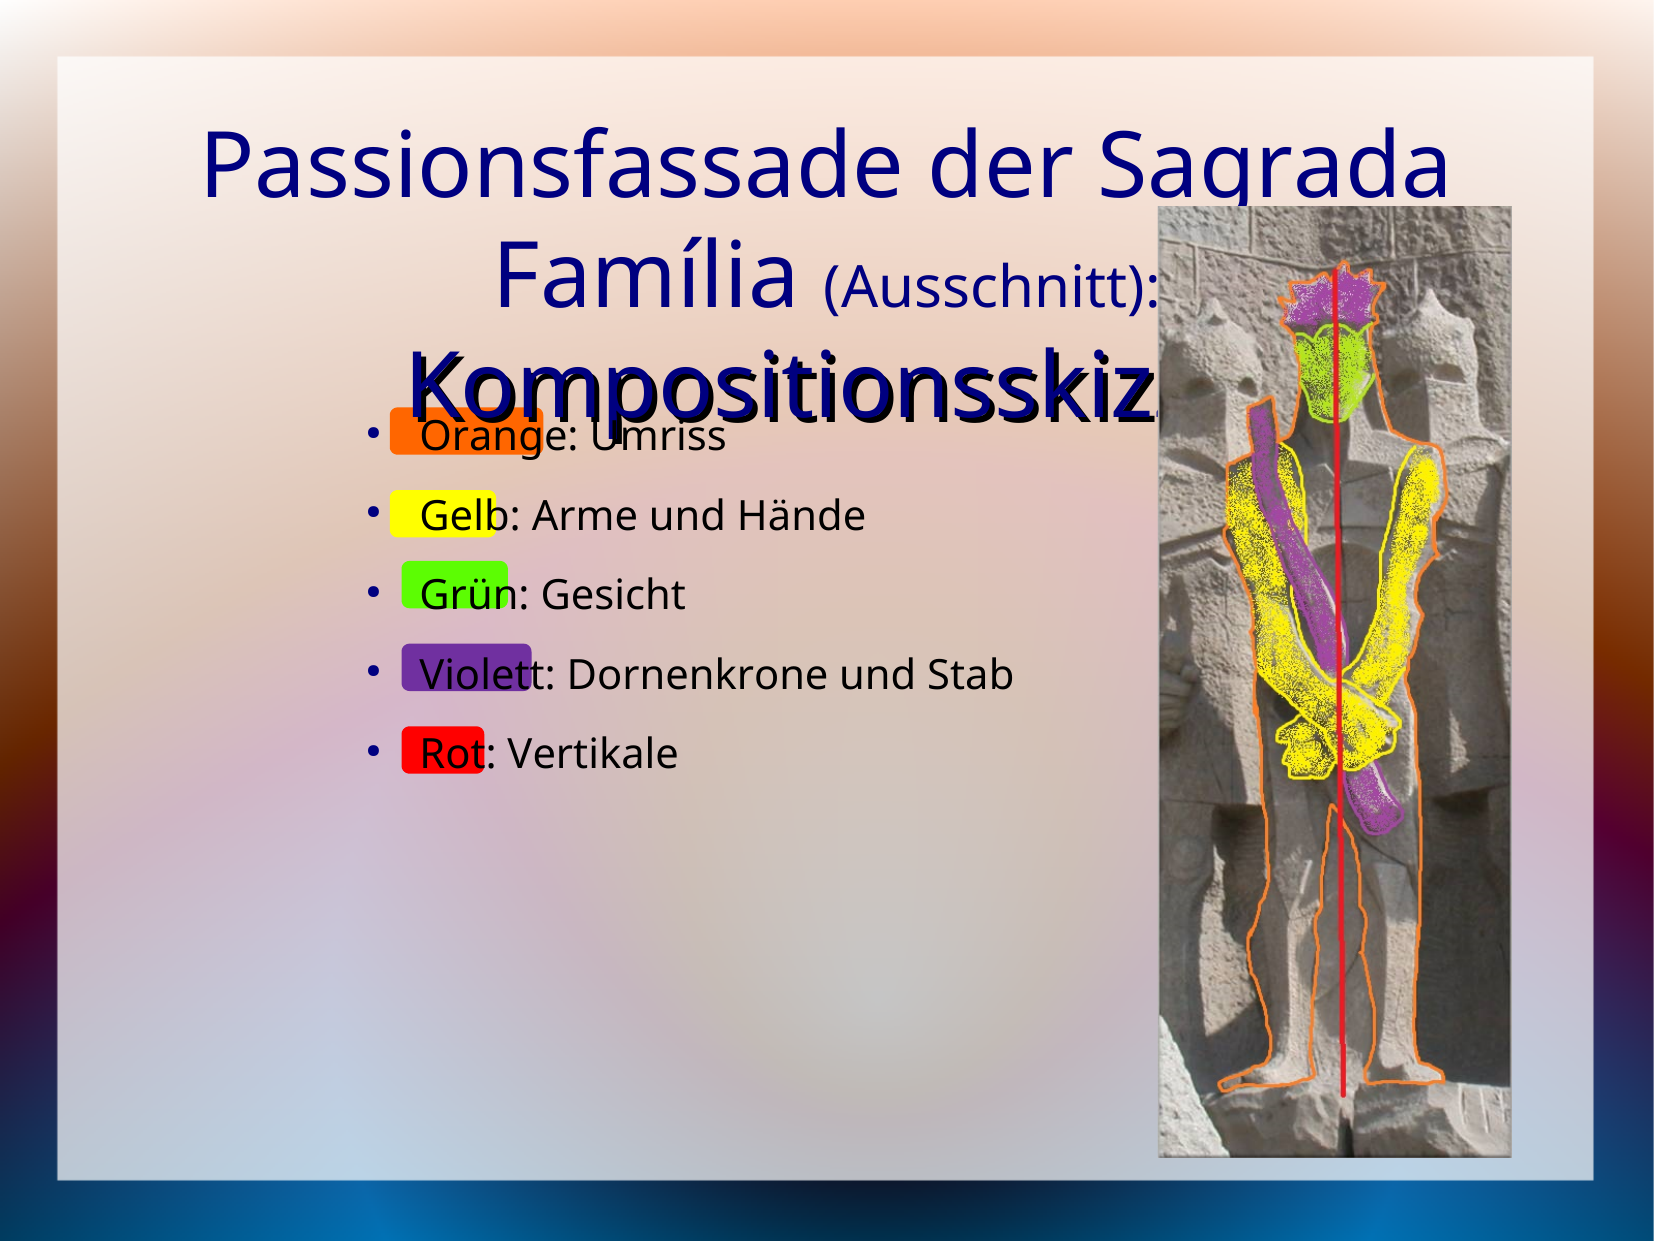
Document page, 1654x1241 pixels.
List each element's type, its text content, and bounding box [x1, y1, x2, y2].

picture [1157, 206, 1512, 1158]
title Passionsfassade der Sagrada Família (Ausschnitt): Kompositionsskizze [82, 105, 1571, 313]
list Orange: Umriss Gelb: Arme und Hände Grün: Gesicht Violett: Dornenkrone und Stab Rot: Vertikale [330, 408, 1063, 1129]
